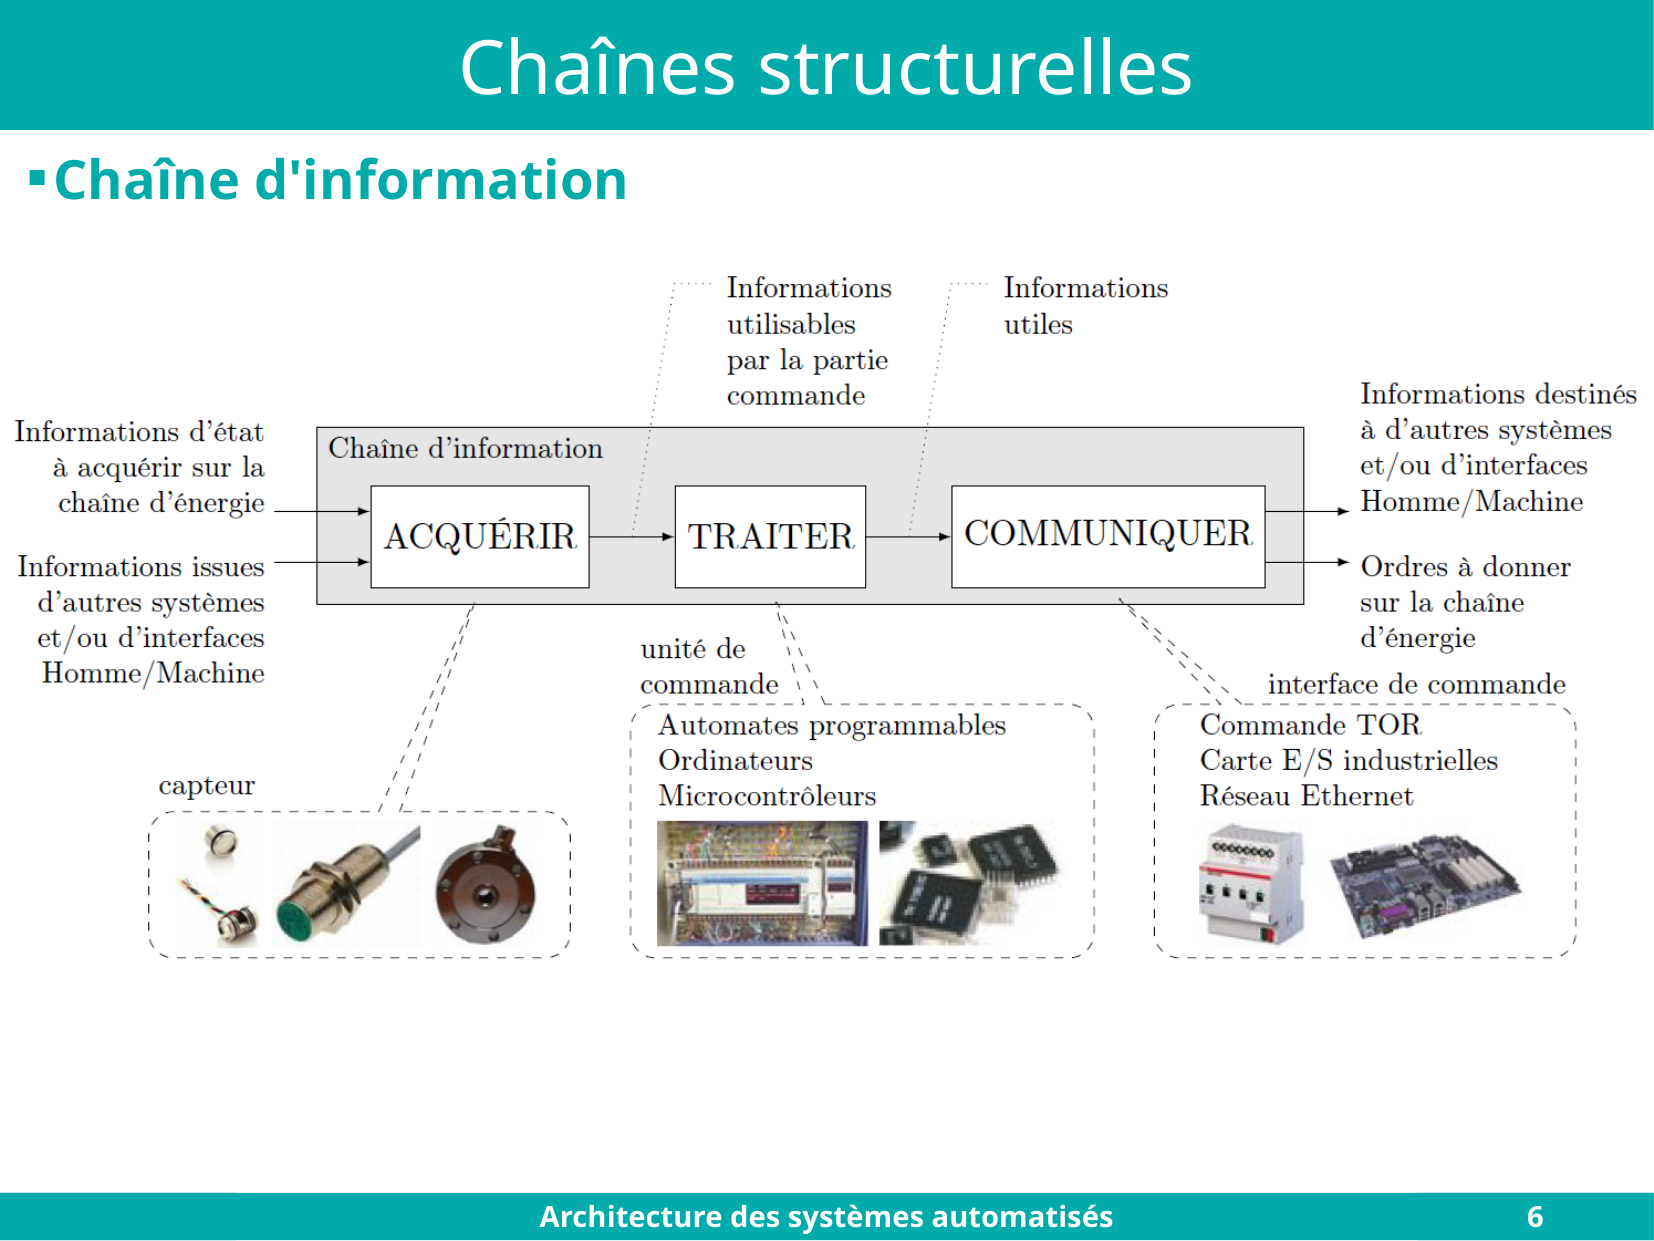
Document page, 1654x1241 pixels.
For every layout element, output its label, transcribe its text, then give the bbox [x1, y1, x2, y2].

list Chaîne d'information [11, 141, 1642, 263]
title Chaînes structurelles [0, 0, 1654, 130]
picture [0, 263, 1654, 977]
